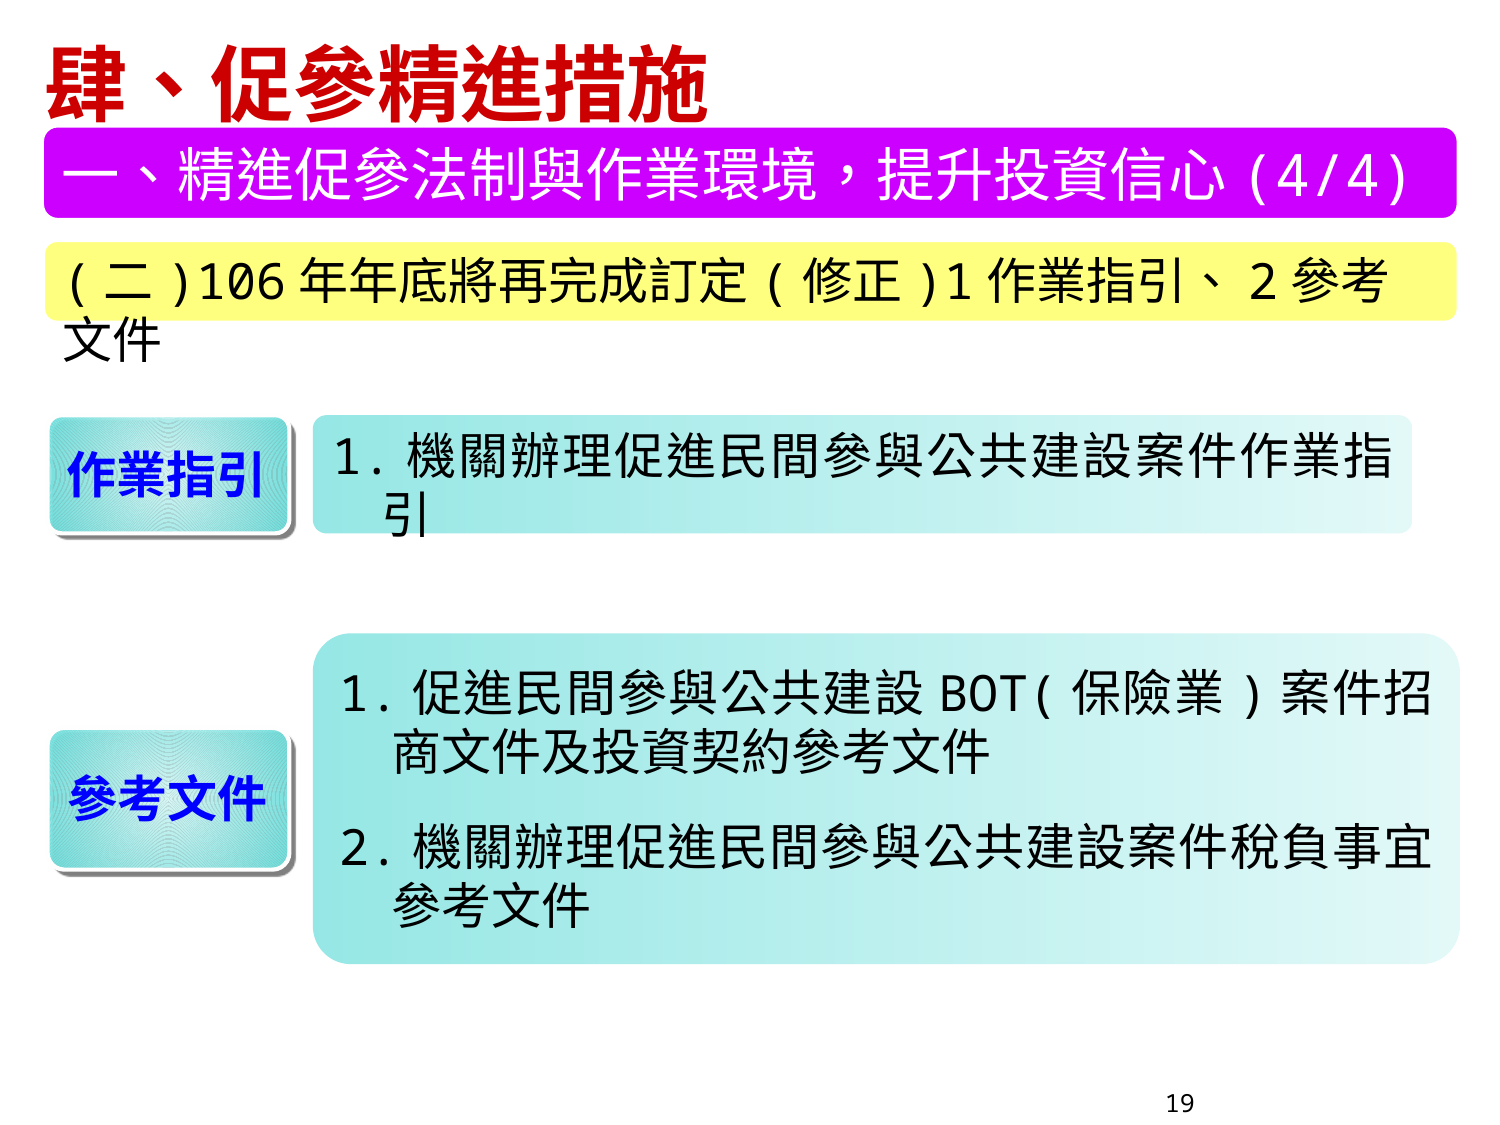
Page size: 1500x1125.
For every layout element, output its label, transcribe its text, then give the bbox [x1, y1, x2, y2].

text_box 作業指引 [47, 415, 290, 534]
text_box 19 [1149, 1080, 1500, 1125]
text_box 肆、促參精進措施 [29, 0, 892, 115]
text_box (二)106年年底將再完成訂定(修正)1作業指引、2參考文件 [43, 239, 1459, 323]
text_box 1.促進民間參與公共建設BOT(保險業)案件招商文件及投資契約參考文件 2.機關辦理促進民間參與公共建設案件稅負事宜參考文件 [312, 633, 1460, 965]
text_box 參考文件 [47, 727, 290, 870]
text_box 1.機關辦理促進民間參與公共建設案件作業指引 [312, 415, 1413, 534]
text_box 一、精進促參法制與作業環境，提升投資信心(4/4) [41, 125, 1459, 220]
